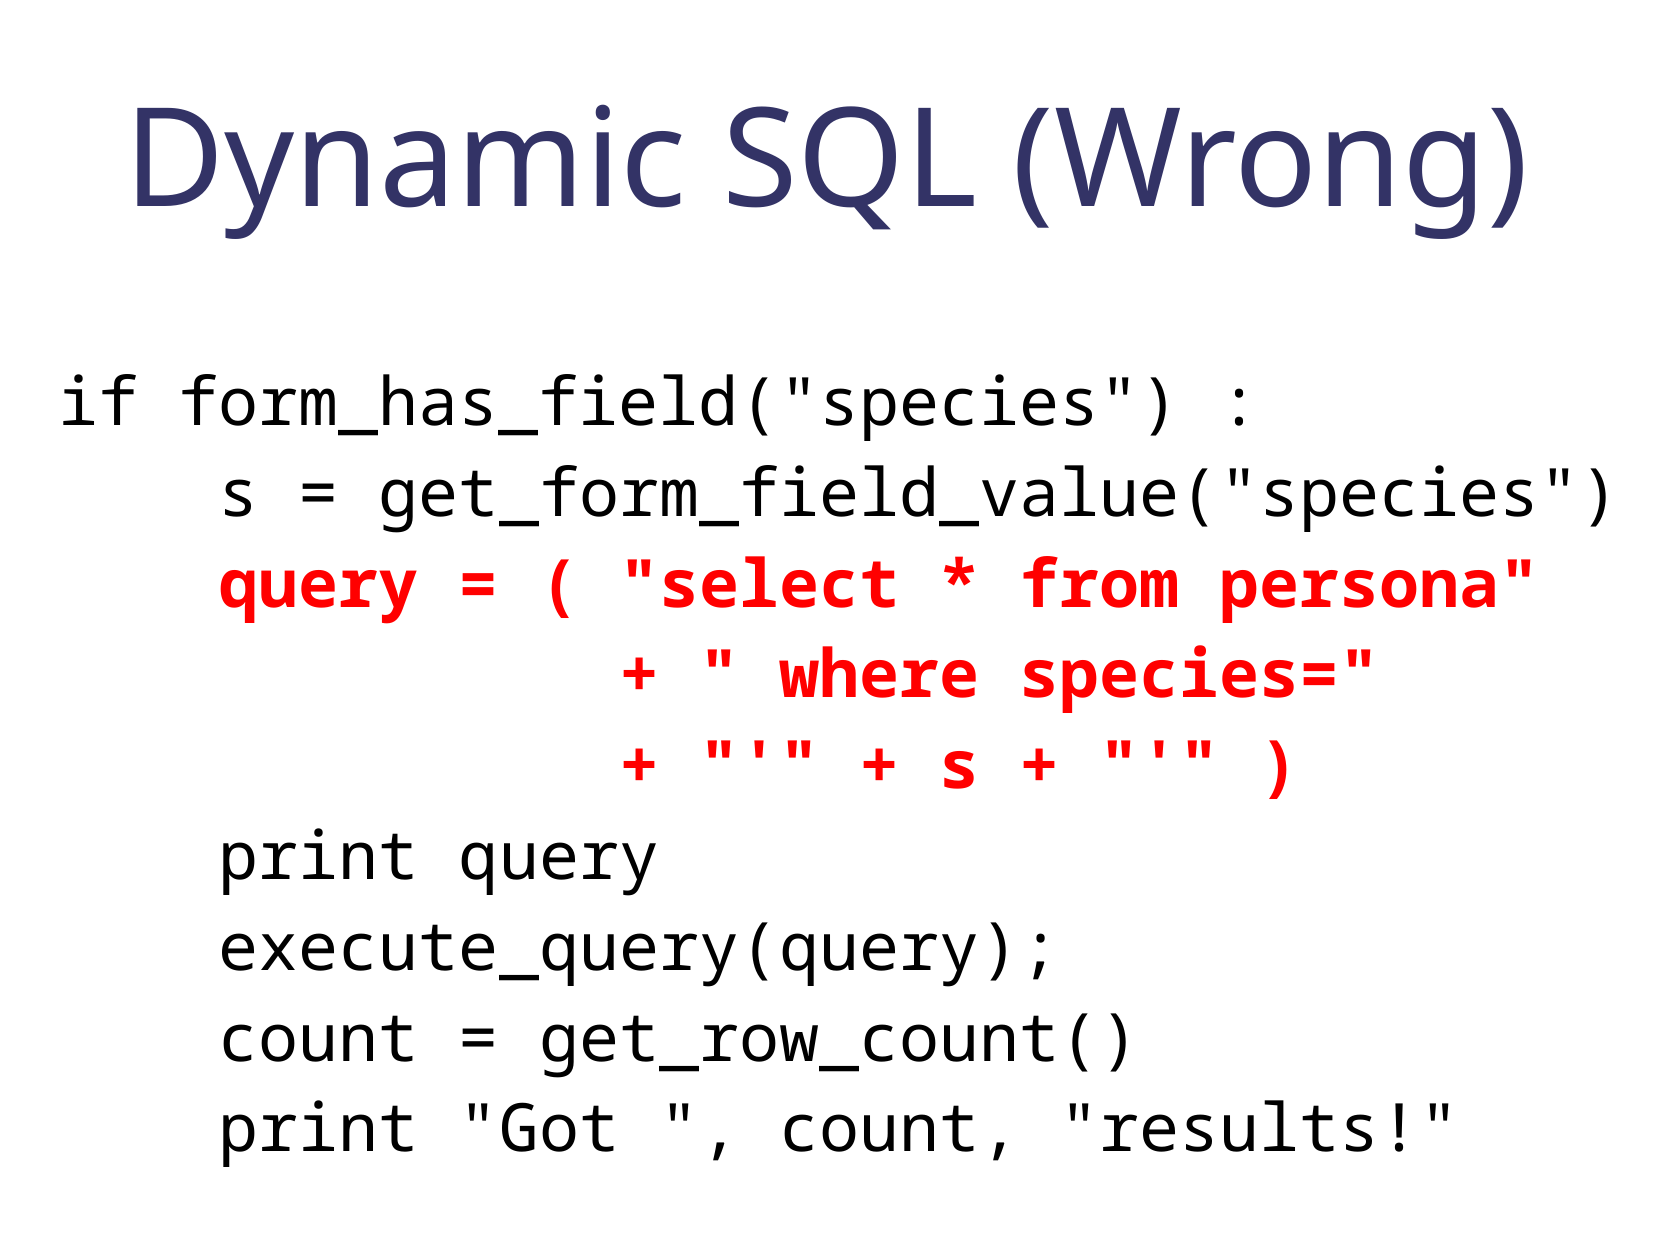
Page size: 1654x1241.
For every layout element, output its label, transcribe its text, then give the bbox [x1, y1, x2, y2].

subtitle if form_has_field("species") : s = get_form_field_value("species") query = ( "select * from persona" + " where species=" + "'" + s + "'" ) print query execute_query(query); count = get_row_count() print "Got ", count, "results!" [59, 354, 1625, 1123]
title Dynamic SQL (Wrong) [0, 56, 1654, 250]
